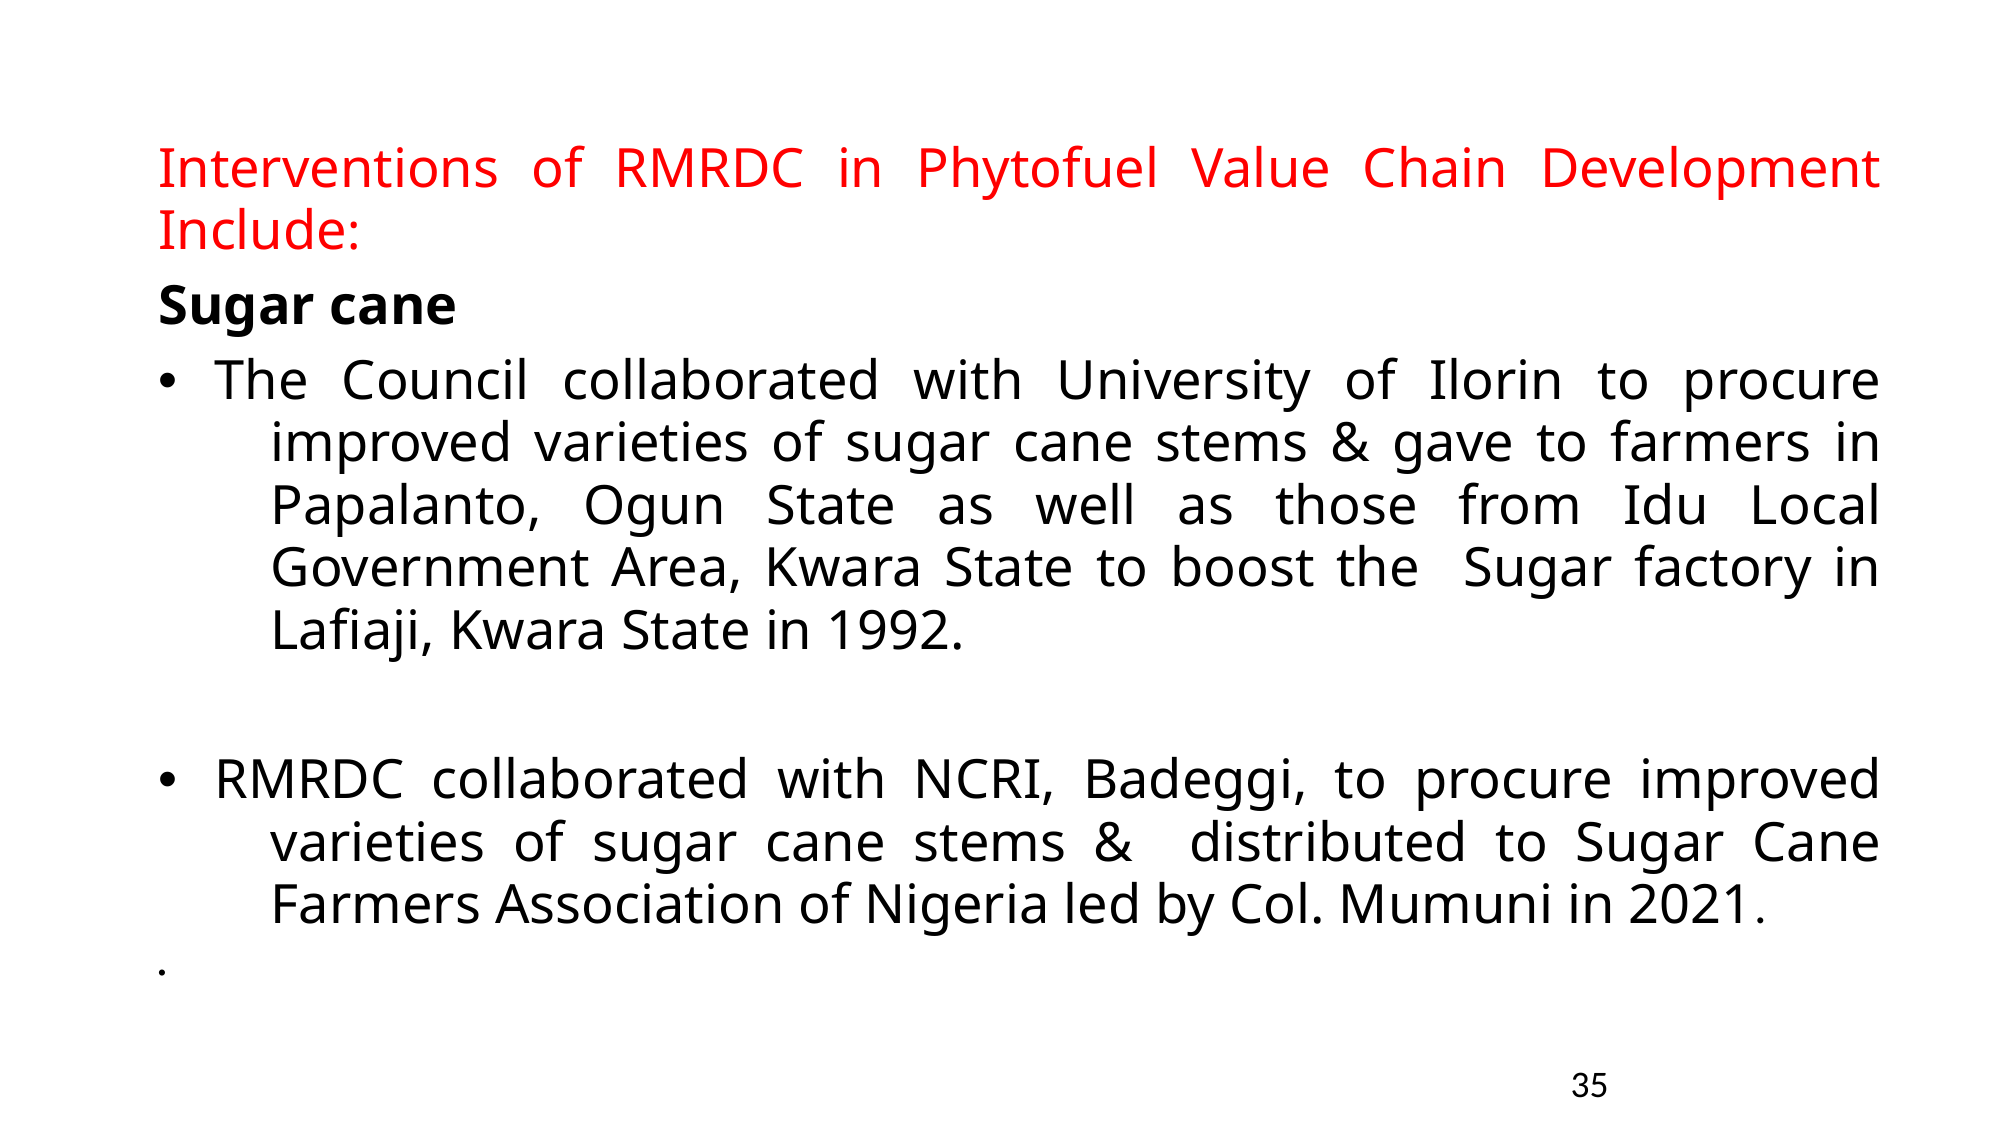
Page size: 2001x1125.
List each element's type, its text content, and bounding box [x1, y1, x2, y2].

list Interventions of RMRDC in Phytofuel Value Chain Development Include: Sugar cane The Council collaborated with University of Ilorin to procure improved varieties of sugar cane stems & gave to farmers in Papalanto, Ogun State as well as those from Idu Local Government Area, Kwara State to boost the Sugar factory in Lafiaji, Kwara State in 1992. RMRDC collaborated with NCRI, Badeggi, to procure improved varieties of sugar cane stems & distributed to Sugar Cane Farmers Association of Nigeria led by Col. Mumuni in 2021. [143, 129, 1910, 963]
text_box [1555, 1052, 1973, 1125]
